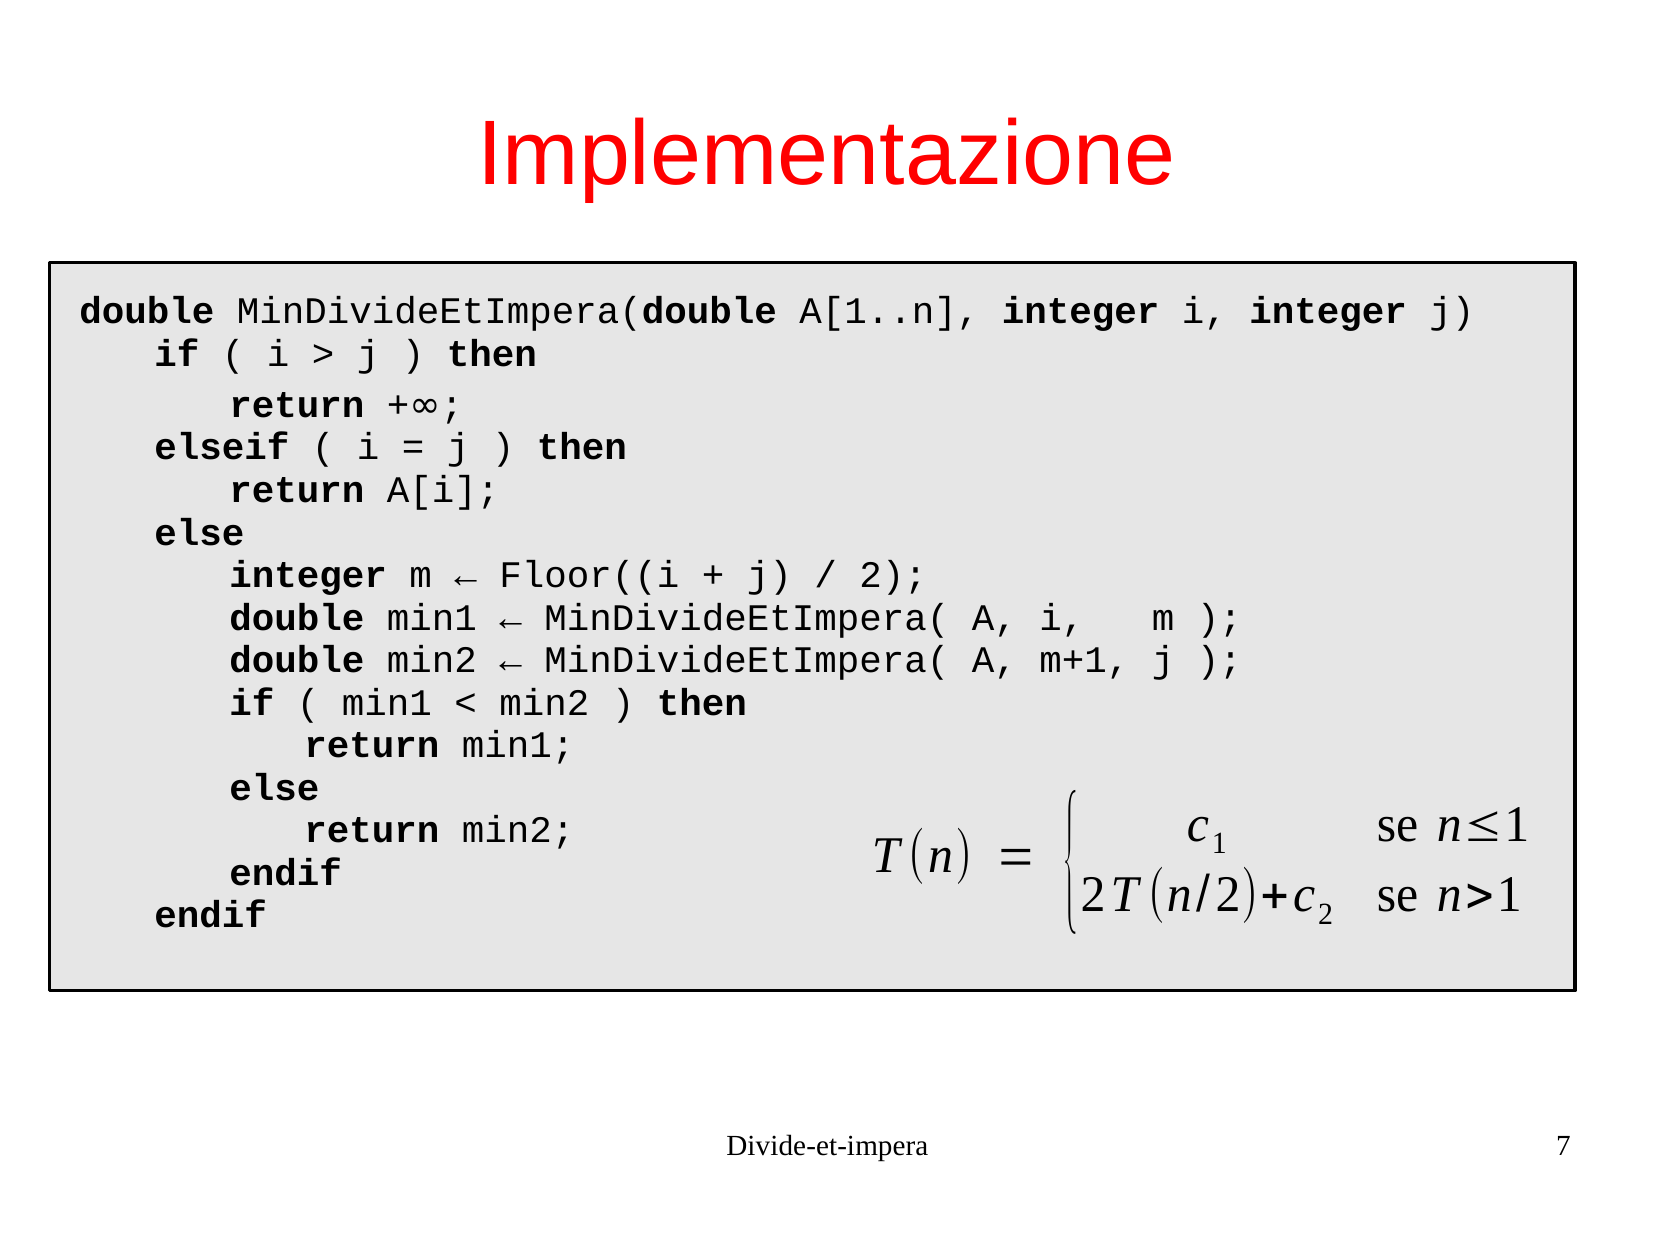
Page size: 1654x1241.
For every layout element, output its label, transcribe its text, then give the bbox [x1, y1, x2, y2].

text_box double MinDivideEtImpera(double A[1..n], integer i, integer j) if ( i > j ) then return +∞; elseif ( i = j ) then return A[i]; else integer m ← Floor((i + j) / 2); double min1 ← MinDivideEtImpera( A, i, m ); double min2 ← MinDivideEtImpera( A, m+1, j ); if ( min1 < min2 ) then return min1; else return min2; endif endif [49, 262, 1576, 991]
chart [865, 788, 1538, 938]
title Implementazione [82, 49, 1571, 257]
